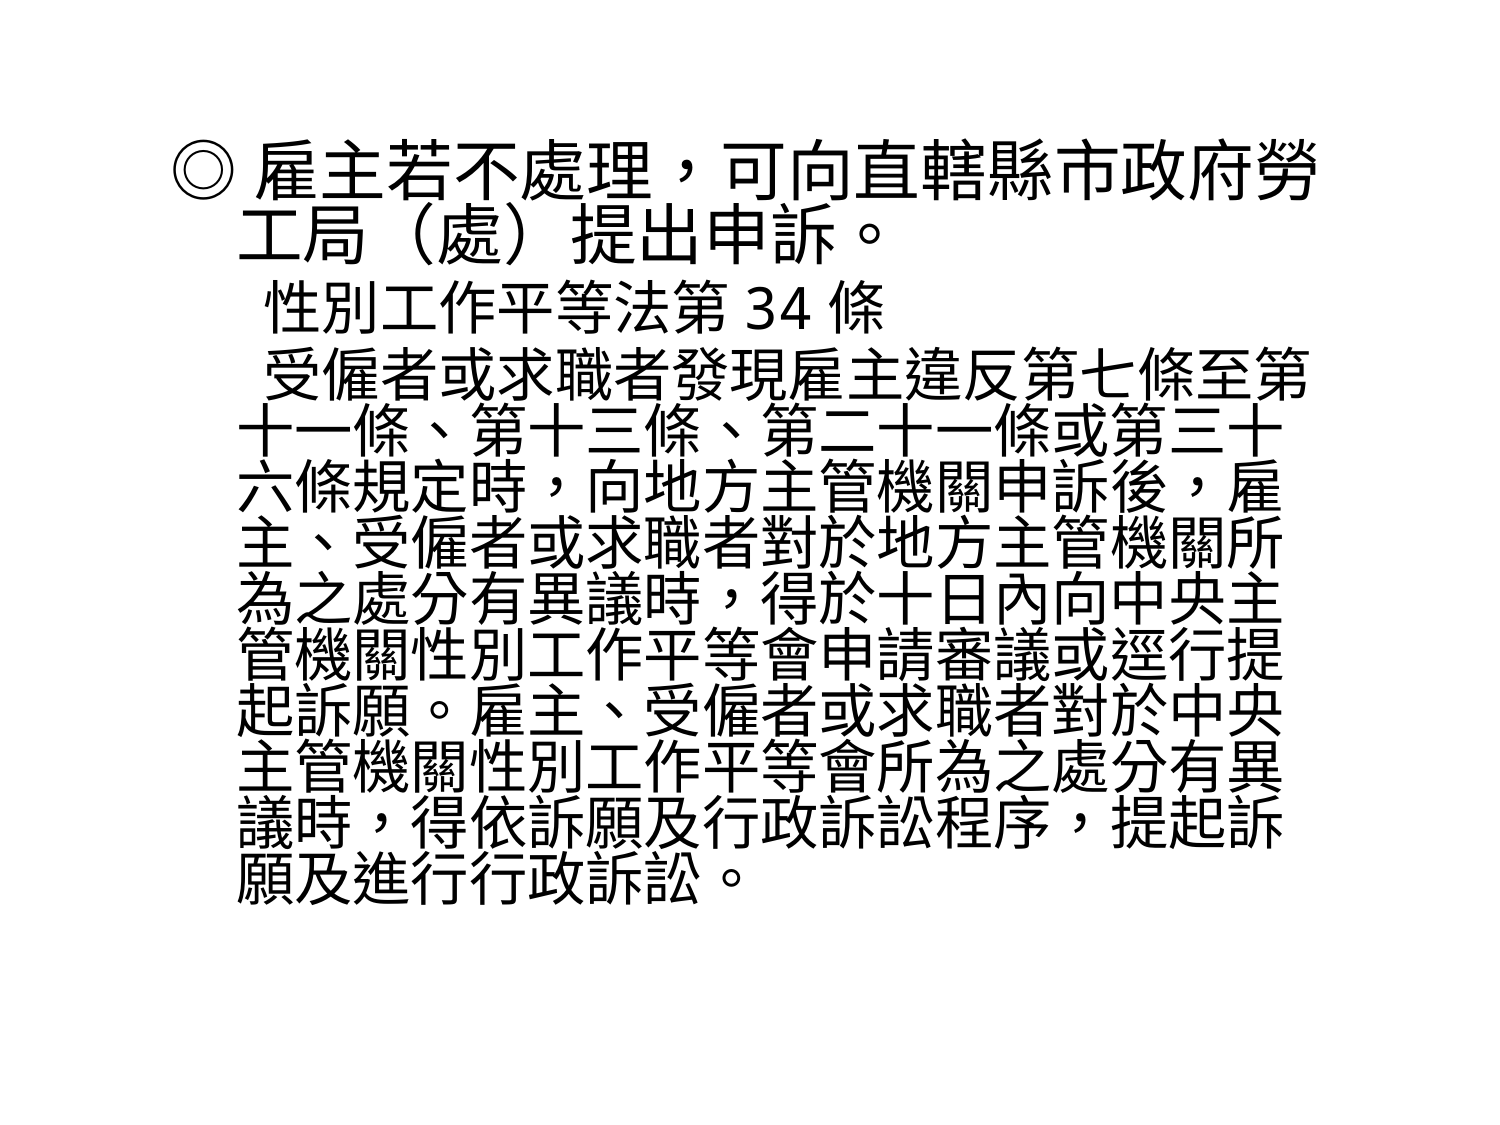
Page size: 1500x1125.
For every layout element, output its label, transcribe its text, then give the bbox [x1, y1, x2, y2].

list ◎雇主若不處理，可向直轄縣市政府勞工局（處）提出申訴。 性別工作平等法第34條 受僱者或求職者發現雇主違反第七條至第十一條、第十三條、第二十一條或第三十六條規定時，向地方主管機關申訴後，雇主、受僱者或求職者對於地方主管機關所為之處分有異議時，得於十日內向中央主管機關性別工作平等會申請審議或逕行提起訴願。雇主、受僱者或求職者對於中央主管機關性別工作平等會所為之處分有異議時，得依訴願及行政訴訟程序，提起訴願及進行行政訴訟。 [88, 137, 1346, 938]
